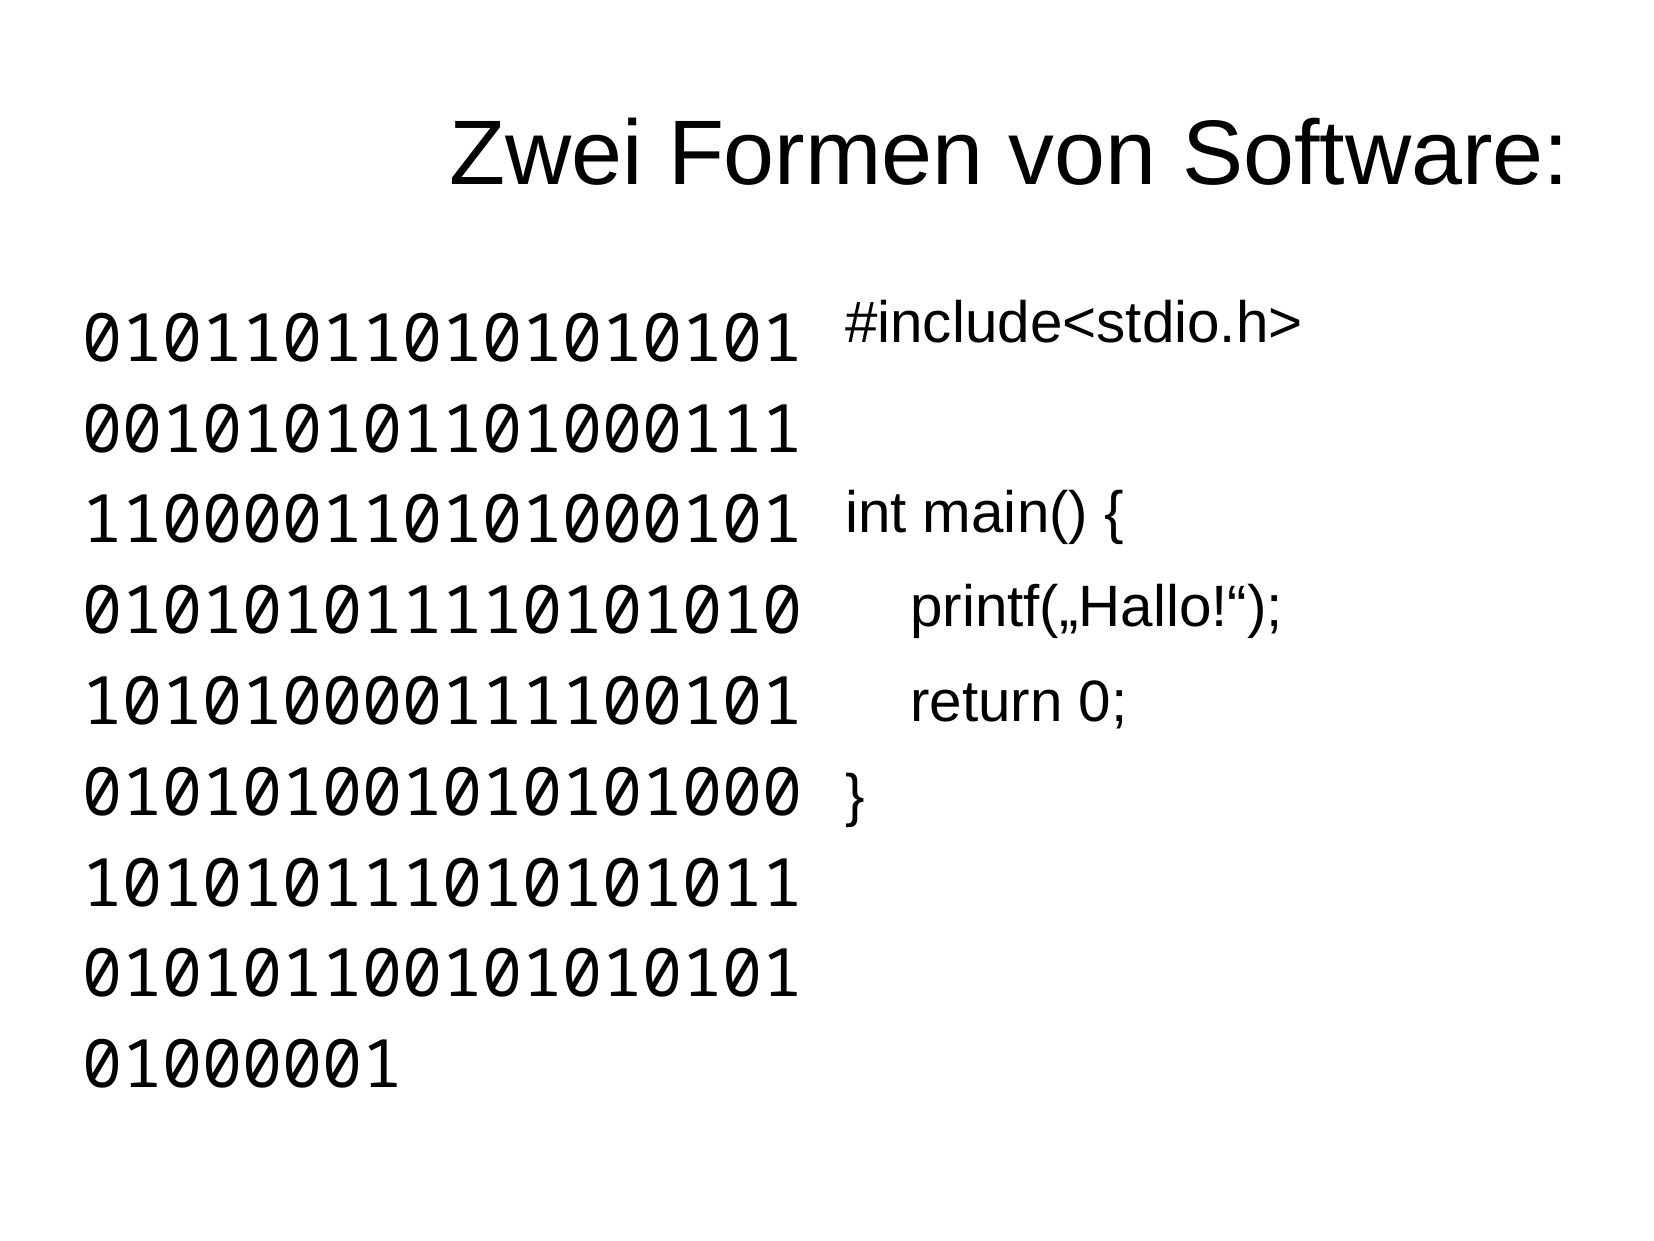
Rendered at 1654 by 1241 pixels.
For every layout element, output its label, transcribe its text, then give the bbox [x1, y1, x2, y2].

title Zwei Formen von Software: [82, 49, 1571, 257]
list #include<stdio.h> int main() { printf(„Hallo!“); return 0; } [845, 290, 1572, 1109]
list 01011011010101010100101010110100011111000011010100010101010101111010101010101000011110010101010100101010100010101011101010101101010110010101010101000001 [82, 290, 809, 1109]
